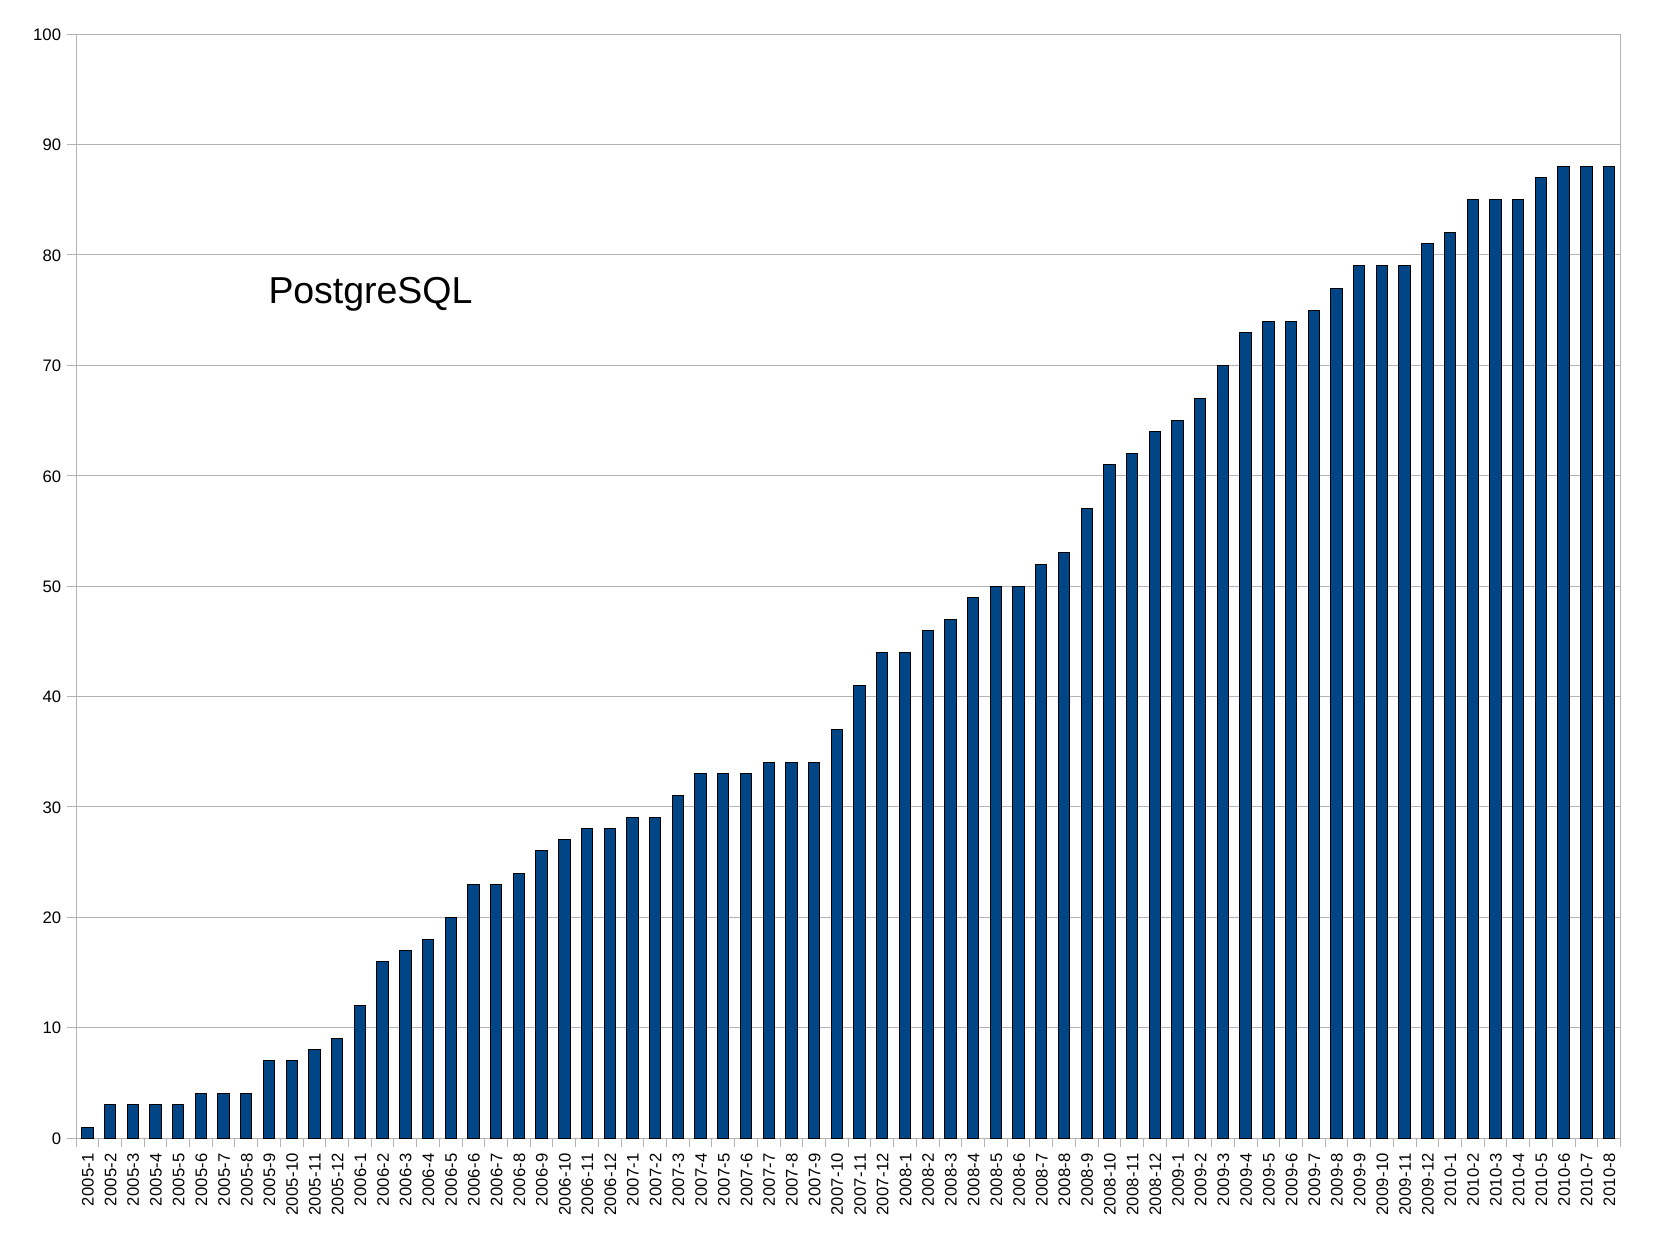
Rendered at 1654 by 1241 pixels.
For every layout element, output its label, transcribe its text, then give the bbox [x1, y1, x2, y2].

chart [0, 0, 1654, 1241]
text_box PostgreSQL [253, 262, 488, 320]
